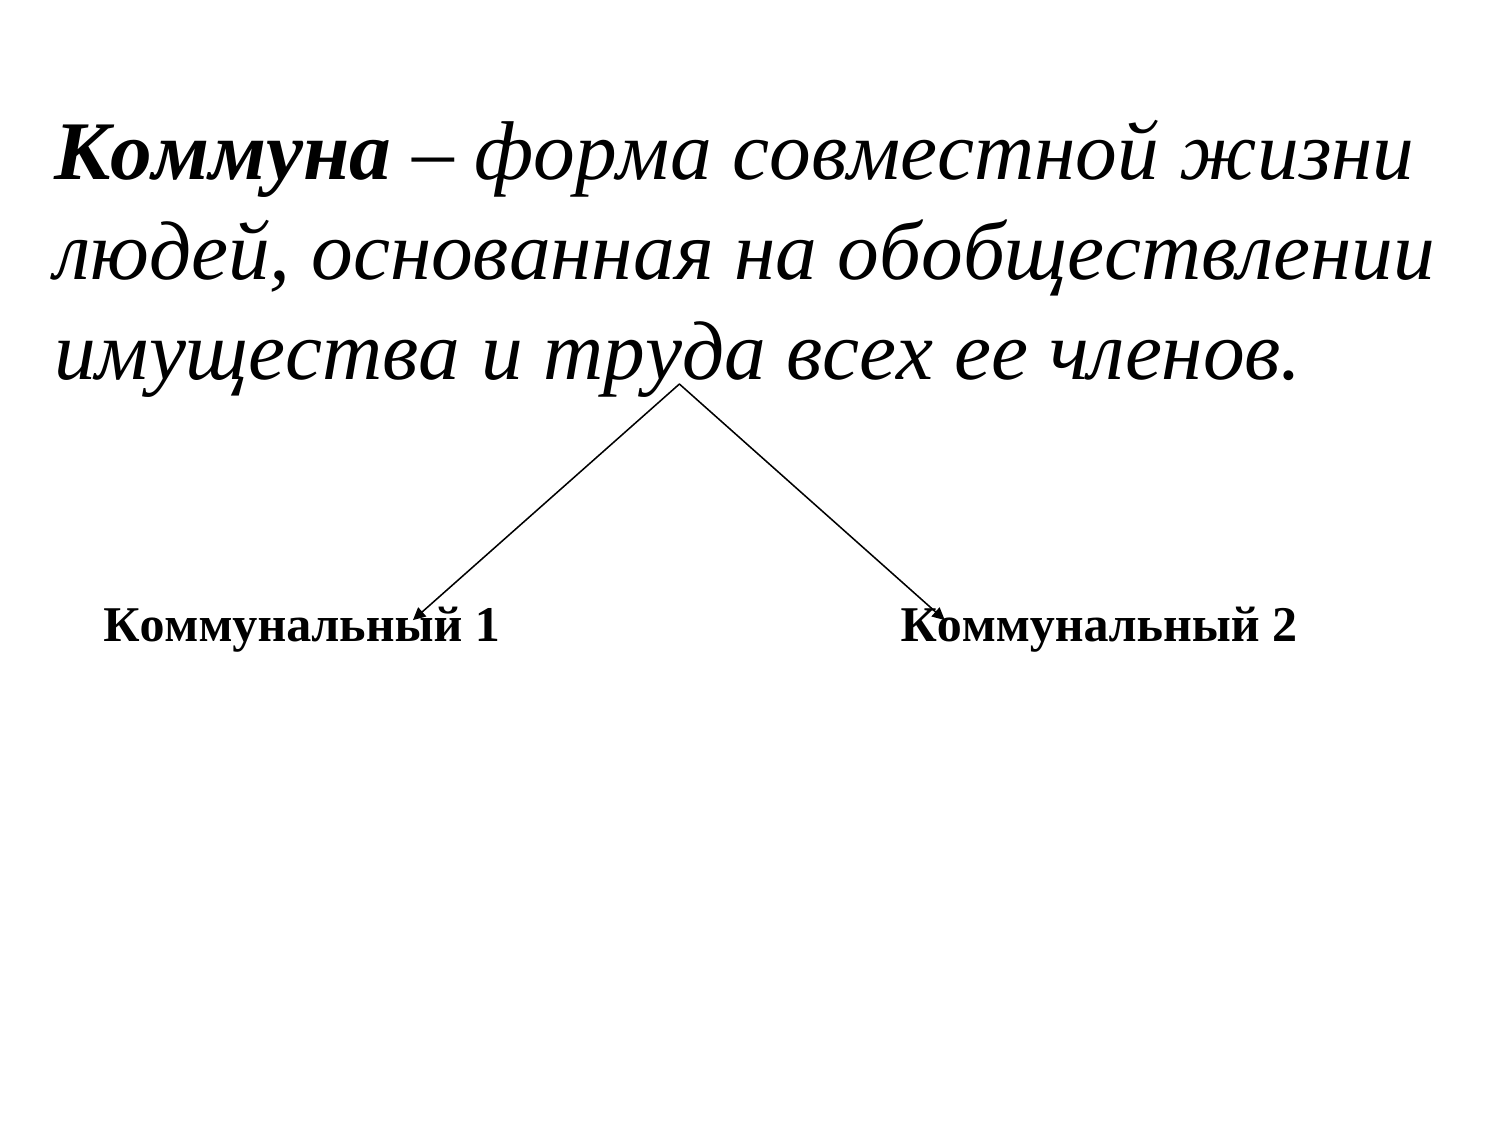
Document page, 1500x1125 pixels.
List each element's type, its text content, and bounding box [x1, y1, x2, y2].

text_box Коммуна – форма совместной жизни людей, основанная на обобществлении имущества и труда всех ее членов. [39, 88, 1459, 414]
text_box Коммунальный 2 [885, 590, 1447, 660]
text_box Коммунальный 1 [88, 590, 1388, 709]
